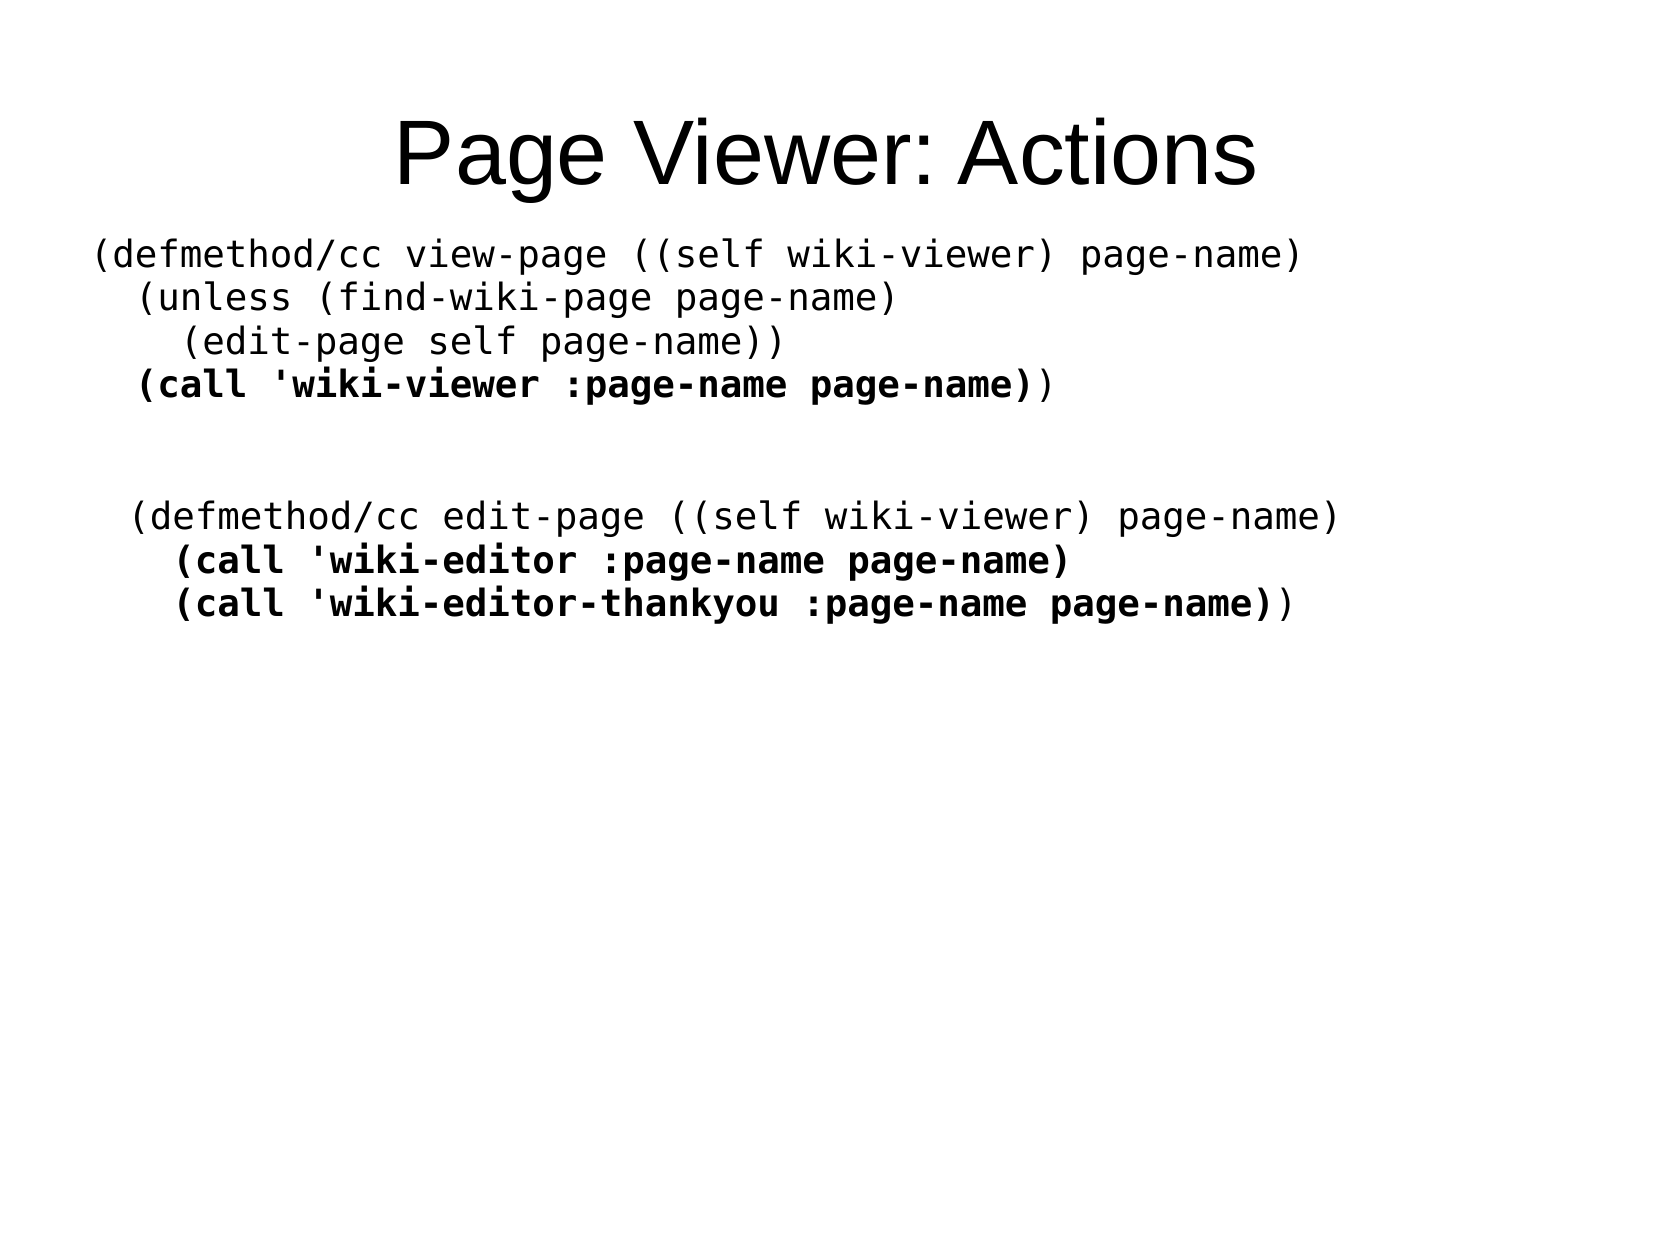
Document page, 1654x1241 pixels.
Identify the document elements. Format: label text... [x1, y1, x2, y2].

text_box (defmethod/cc view-page ((self wiki-viewer) page-name) (unless (find-wiki-page page-name) (edit-page self page-name)) (call 'wiki-viewer :page-name page-name)) [75, 225, 1576, 451]
title Page Viewer: Actions [82, 56, 1571, 225]
text_box (defmethod/cc edit-page ((self wiki-viewer) page-name) (call 'wiki-editor :page-name page-name) (call 'wiki-editor-thankyou :page-name page-name)) [112, 487, 1499, 976]
